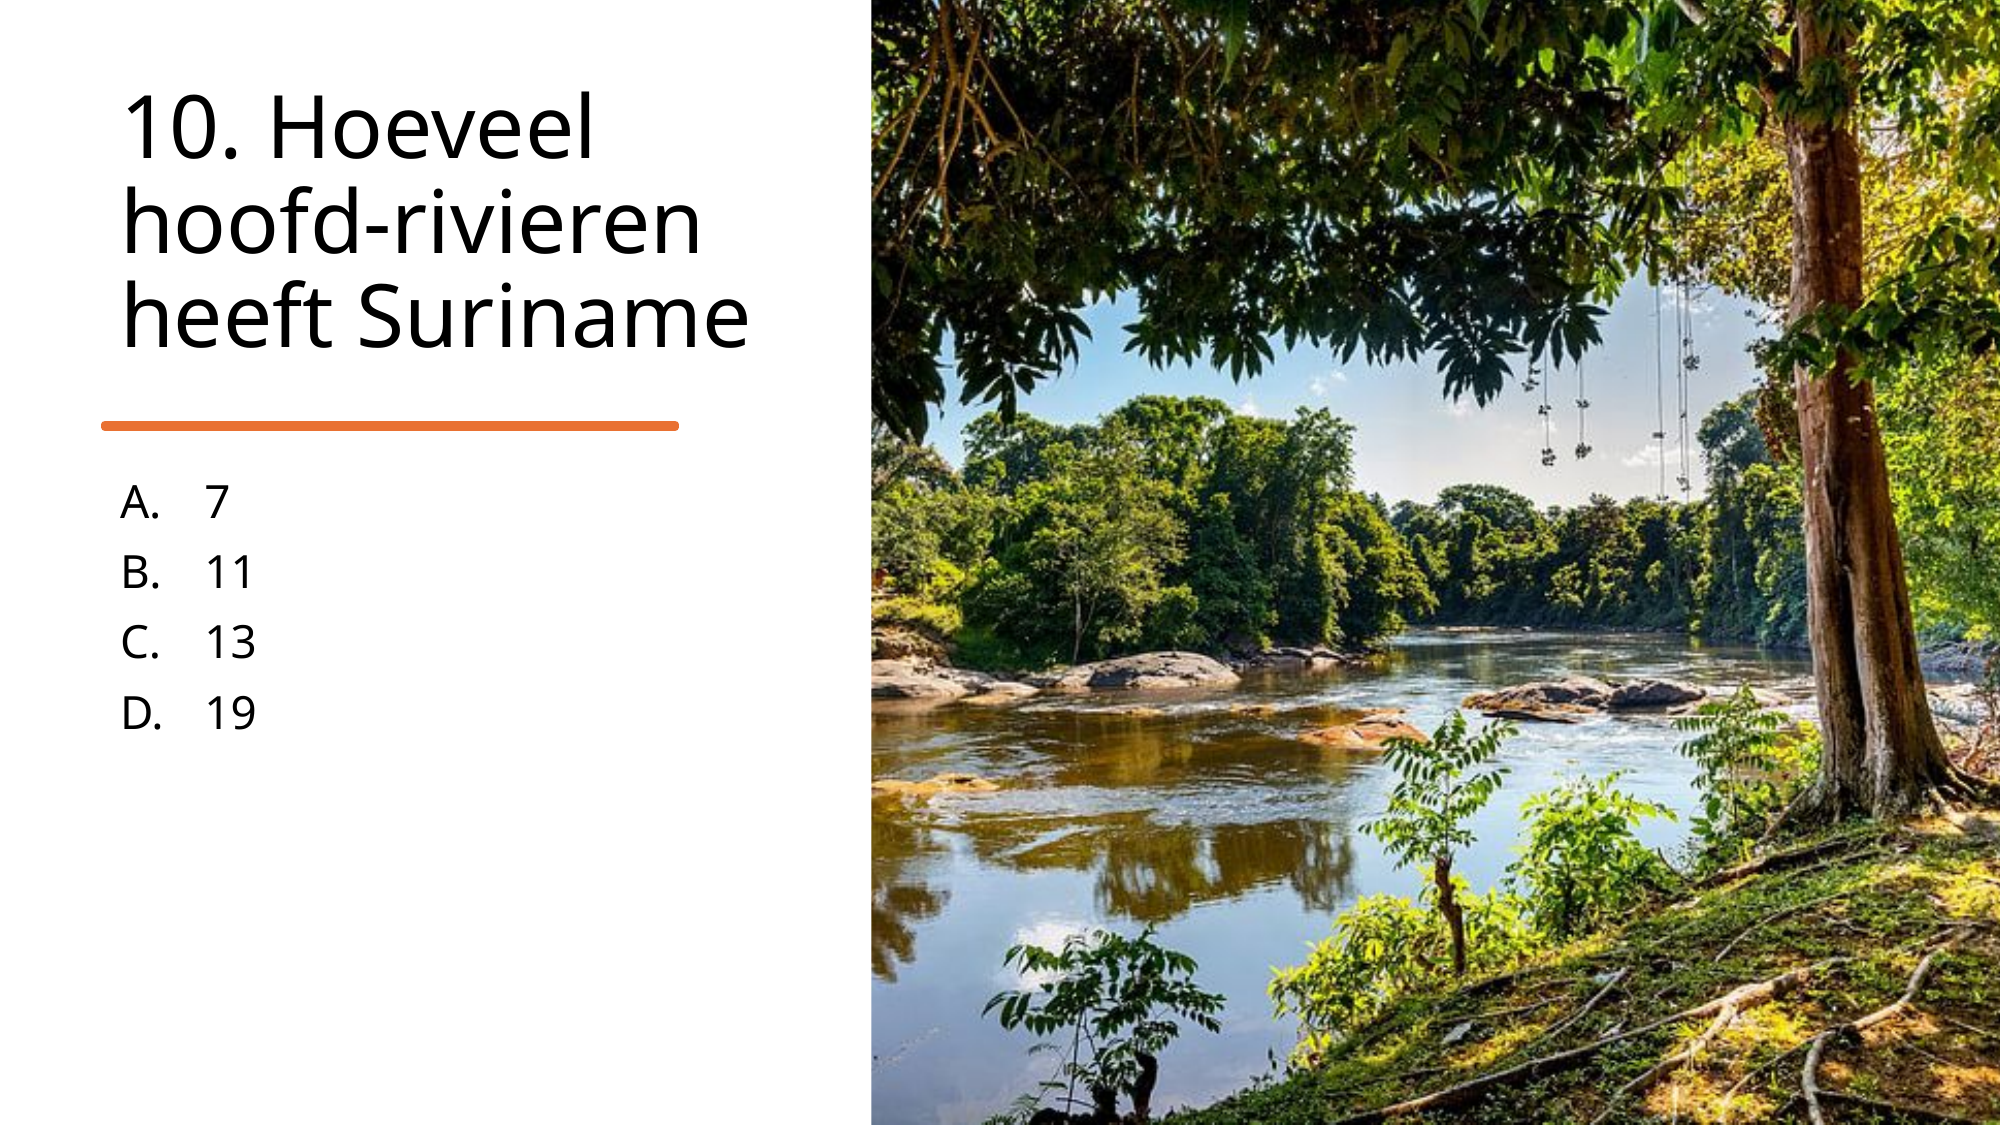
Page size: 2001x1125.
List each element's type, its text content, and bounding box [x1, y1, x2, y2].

picture [871, 0, 2000, 1125]
list 7 11 13 19 [105, 471, 802, 1016]
text_box [0, 0, 871, 1125]
title 10. Hoeveel hoofd-rivieren heeft Suriname [105, 53, 822, 375]
